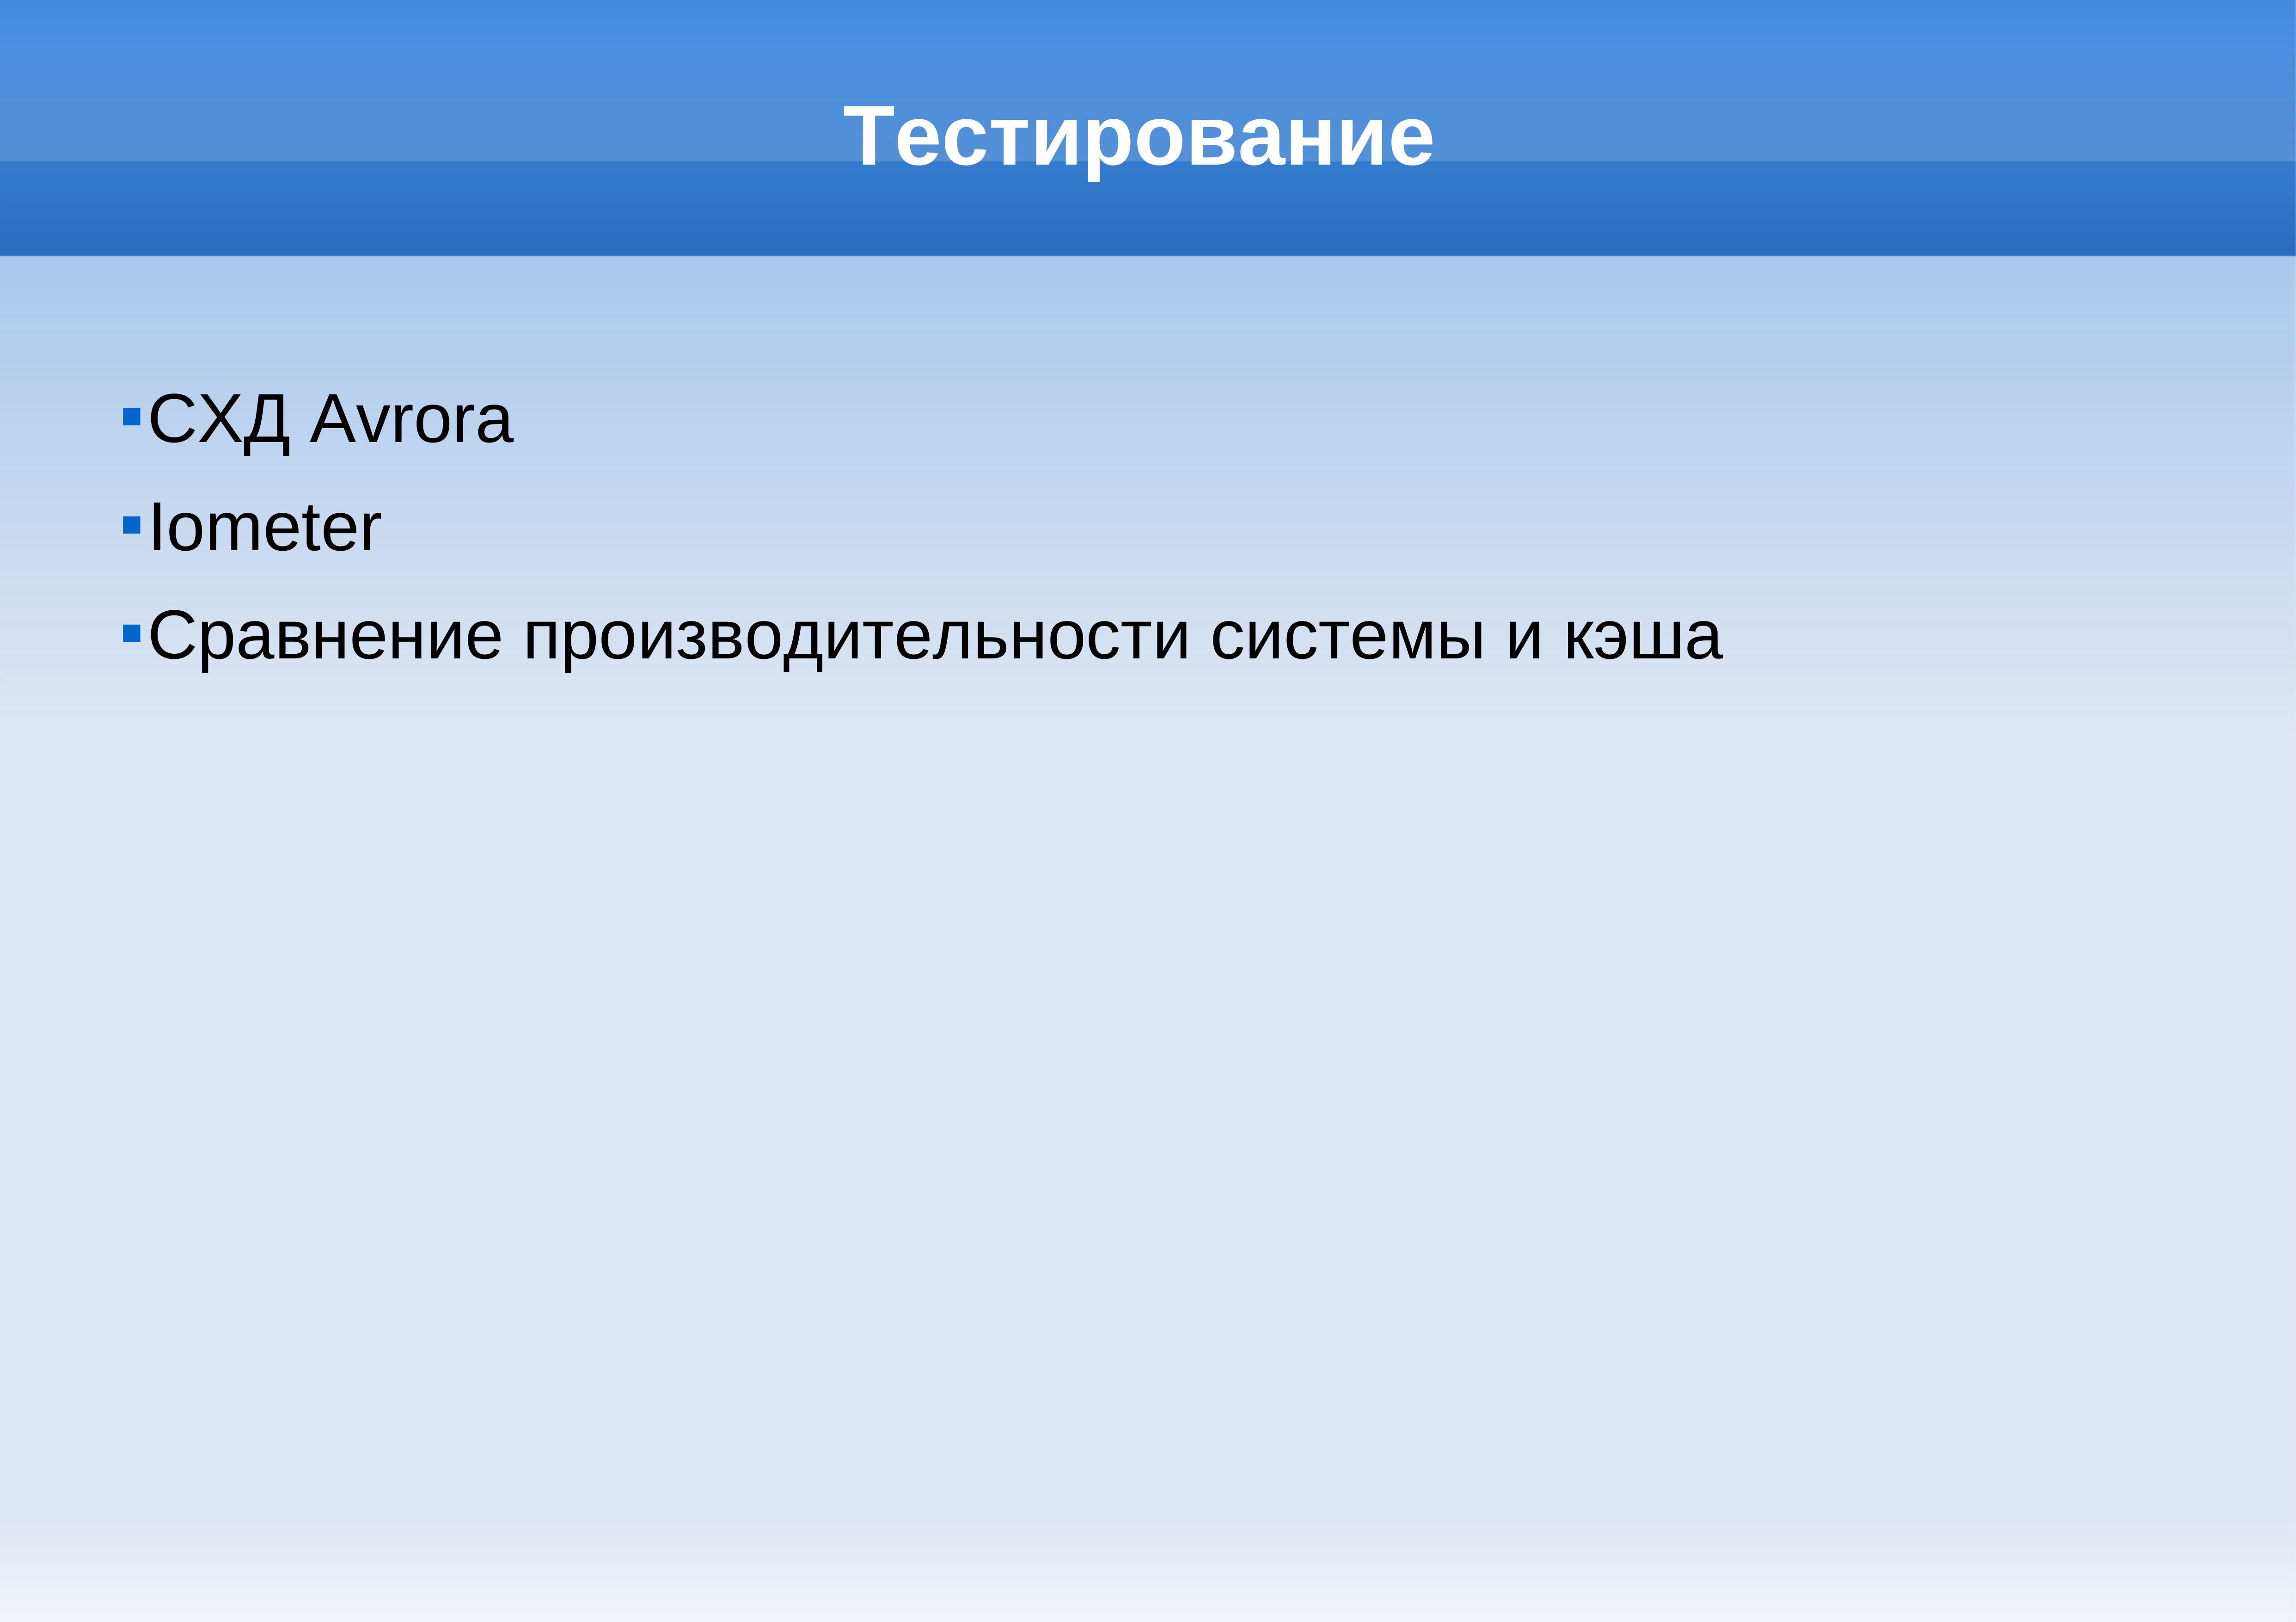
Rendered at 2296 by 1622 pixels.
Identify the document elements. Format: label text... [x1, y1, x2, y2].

list СХД Avrora Iometer Сравнение производительности системы и кэша [115, 379, 2181, 1444]
picture [0, 0, 2296, 1622]
title Тестирование [106, 3, 2173, 268]
